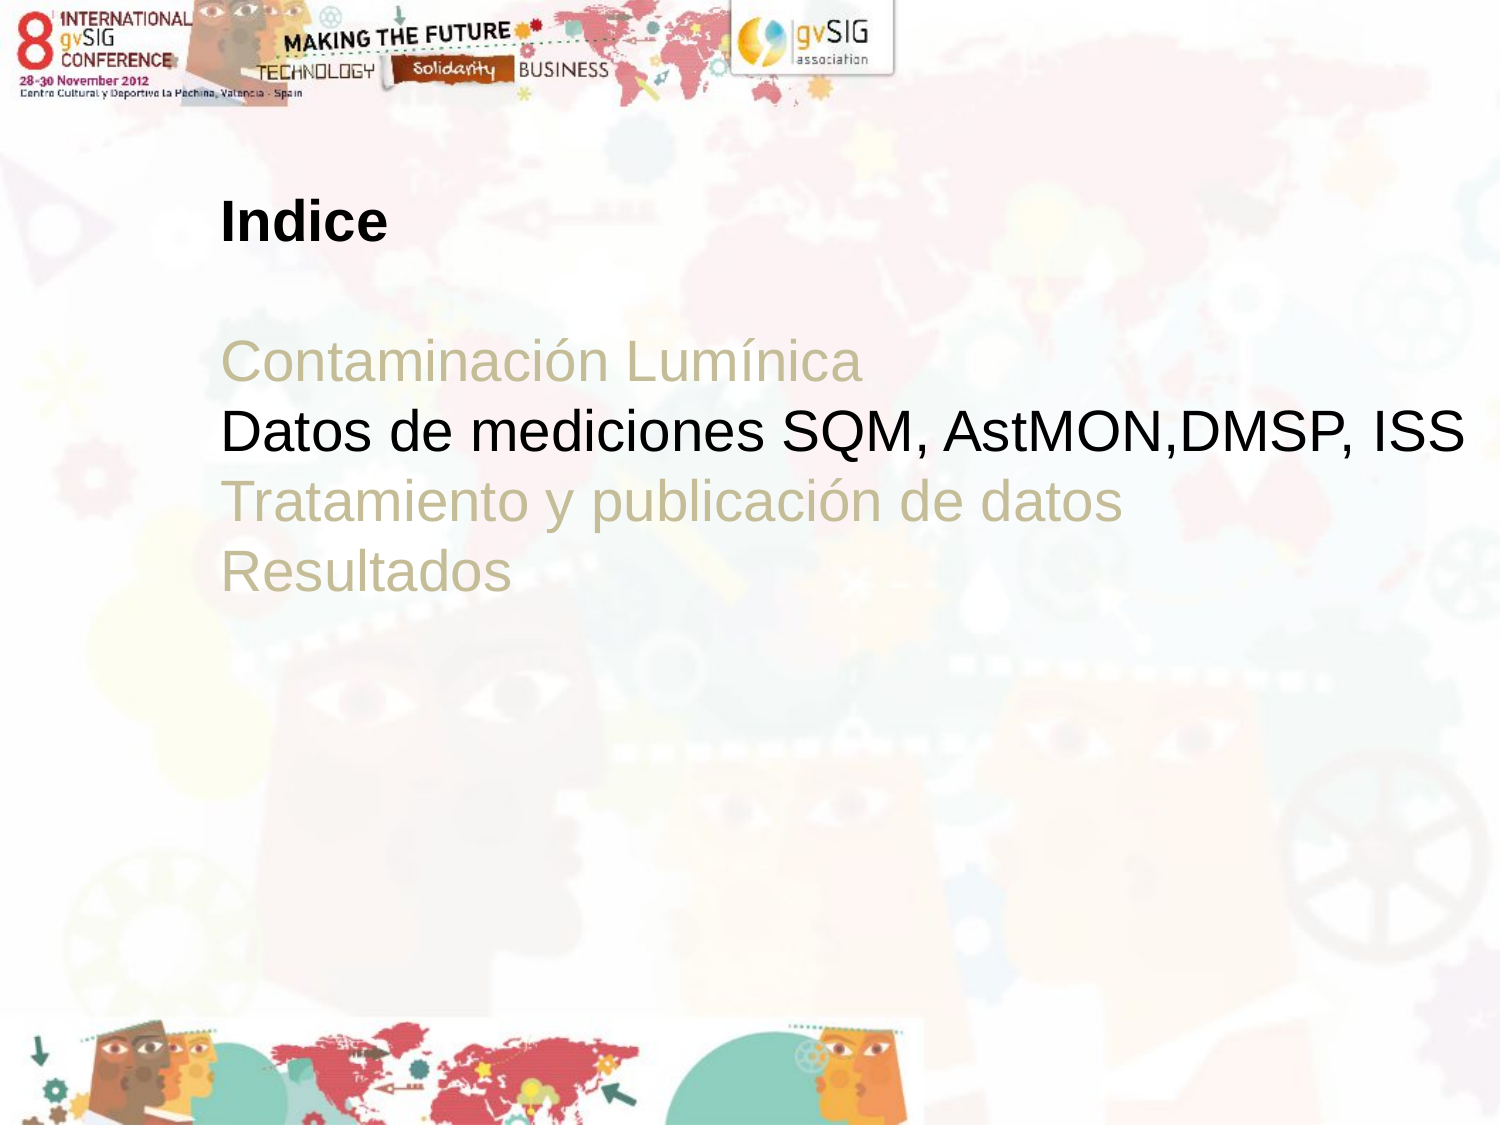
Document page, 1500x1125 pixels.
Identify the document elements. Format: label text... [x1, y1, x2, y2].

text_box Indice Contaminación Lumínica Datos de mediciones SQM, AstMON,DMSP, ISS Tratamiento y publicación de datos Resultados [205, 175, 1483, 611]
picture [0, 0, 1500, 1125]
